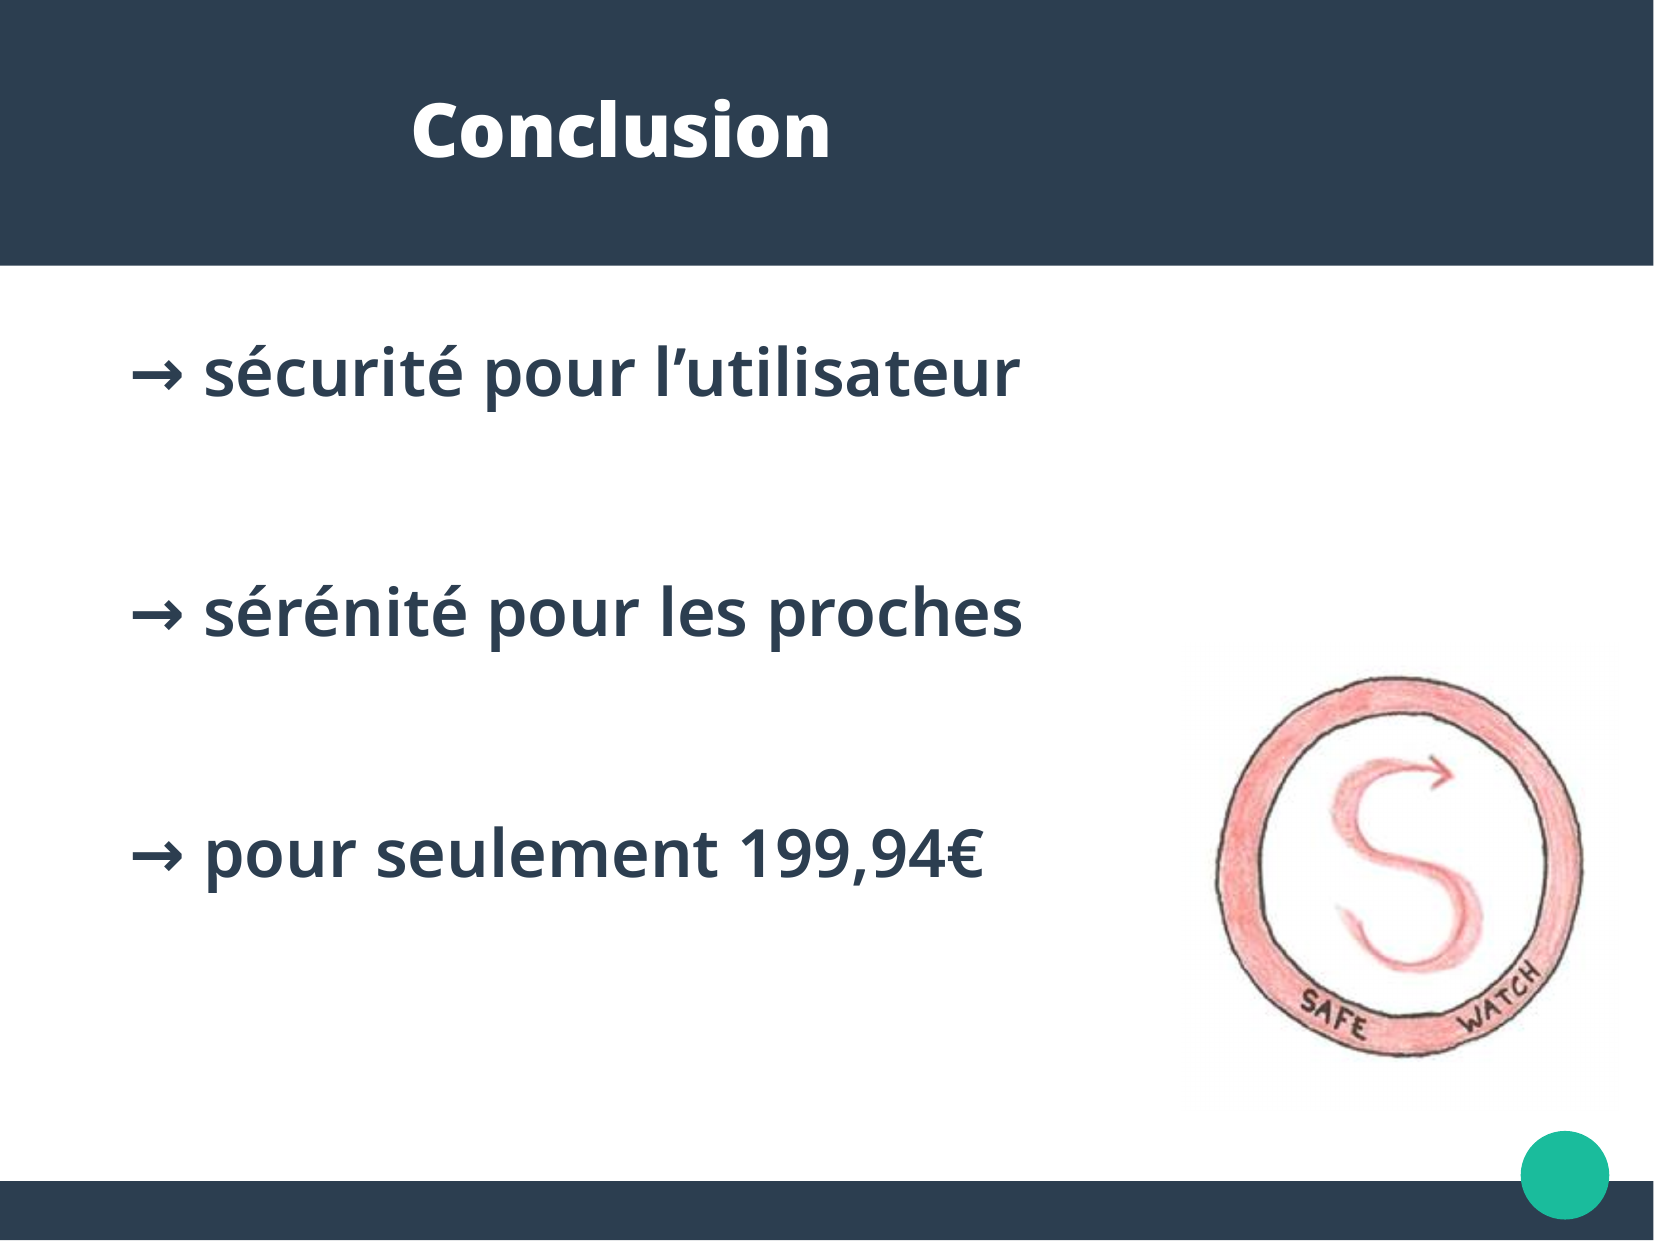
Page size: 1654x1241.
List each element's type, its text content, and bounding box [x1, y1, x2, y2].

list → sécurité pour l’utilisateur → sérénité pour les proches → pour seulement 199,94€ [59, 324, 1595, 1152]
picture [1181, 642, 1619, 1111]
title Conclusion [59, 49, 1595, 207]
